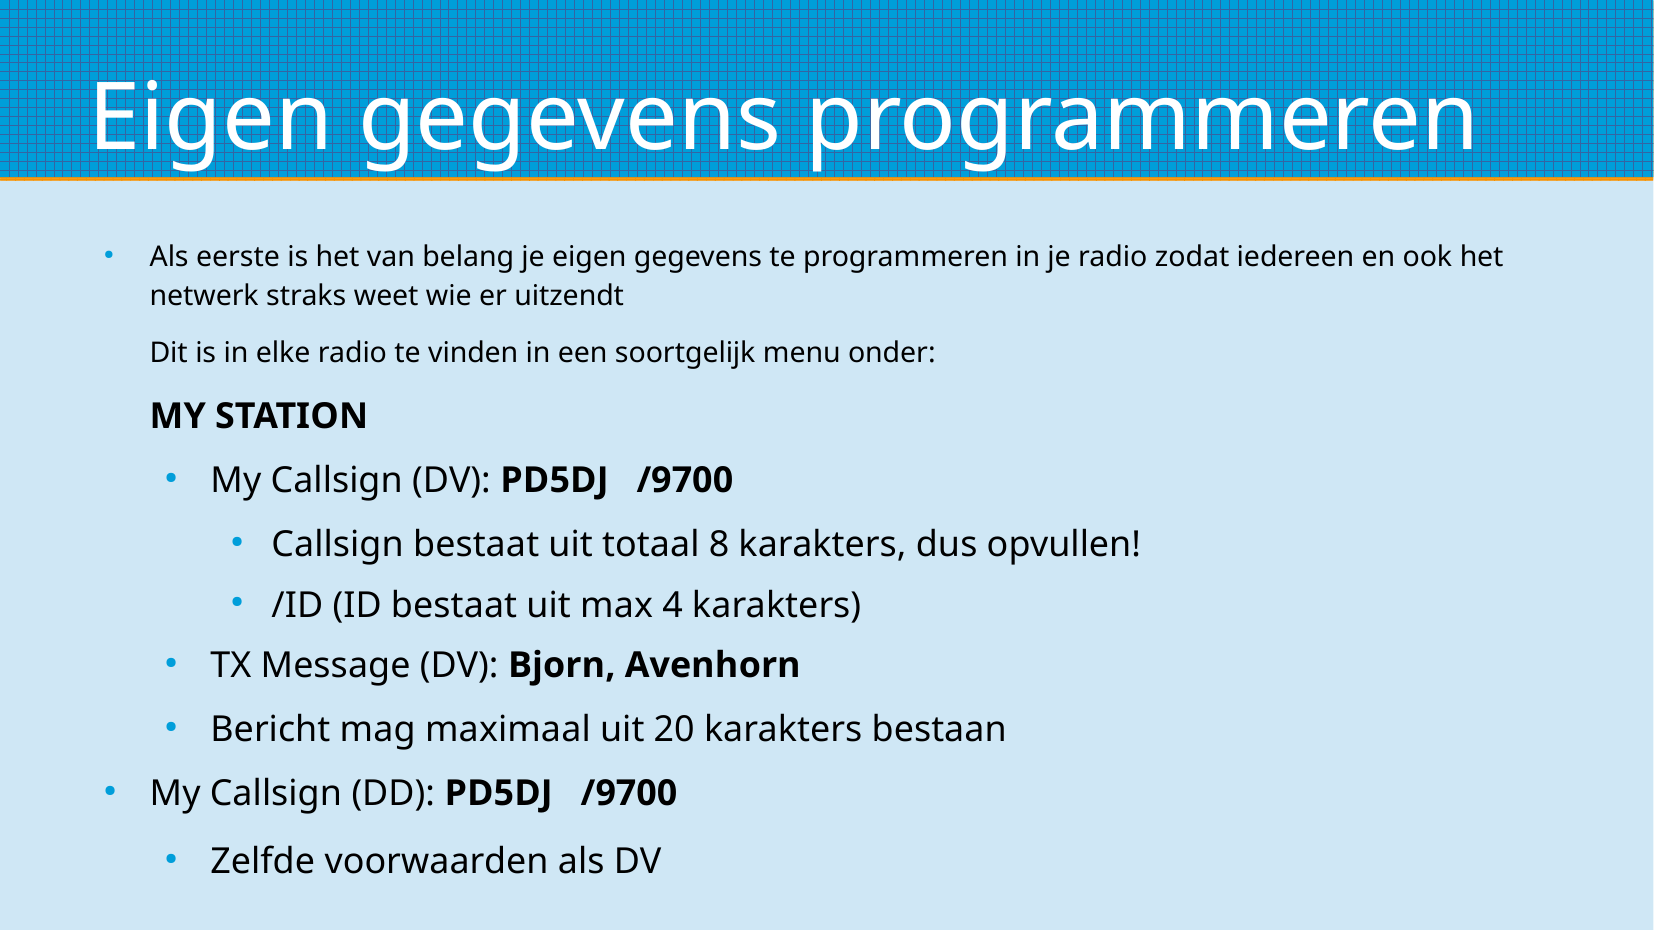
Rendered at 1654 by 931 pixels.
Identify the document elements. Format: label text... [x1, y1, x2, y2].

list Als eerste is het van belang je eigen gegevens te programmeren in je radio zodat iedereen en ook het netwerk straks weet wie er uitzendt Dit is in elke radio te vinden in een soortgelijk menu onder: MY STATION My Callsign (DV): PD5DJ /9700 Callsign bestaat uit totaal 8 karakters, dus opvullen! /ID (ID bestaat uit max 4 karakters) TX Message (DV): Bjorn, Avenhorn Bericht mag maximaal uit 20 karakters bestaan My Callsign (DD): PD5DJ /9700 Zelfde voorwaarden als DV [88, 236, 1565, 886]
title Eigen gegevens programmeren [88, 14, 1565, 178]
